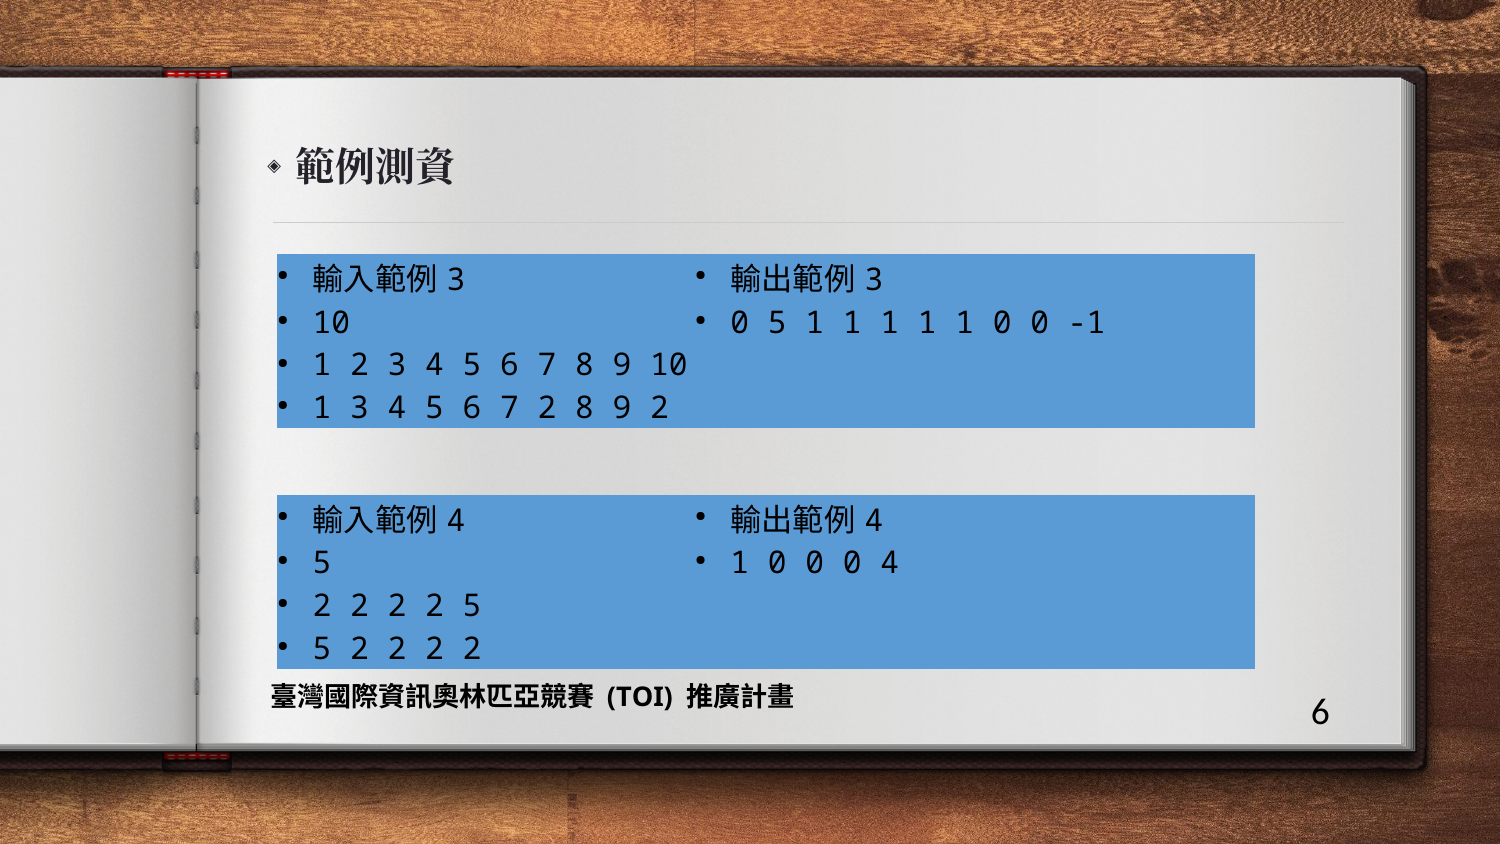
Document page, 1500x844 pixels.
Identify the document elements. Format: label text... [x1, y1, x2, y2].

table_header 輸出範例3 0 5 1 1 1 1 1 0 0 -1 [695, 254, 1255, 428]
table_header 輸入範例4 5 2 2 2 2 5 5 2 2 2 2 [277, 495, 695, 669]
table_header 輸入範例3 10 1 2 3 4 5 6 7 8 9 10 1 3 4 5 6 7 2 8 9 2 [277, 254, 695, 428]
text_box [1295, 672, 1386, 737]
list 範例測資 [252, 126, 1194, 205]
table_header 輸出範例4 1 0 0 0 4 [695, 495, 1255, 669]
